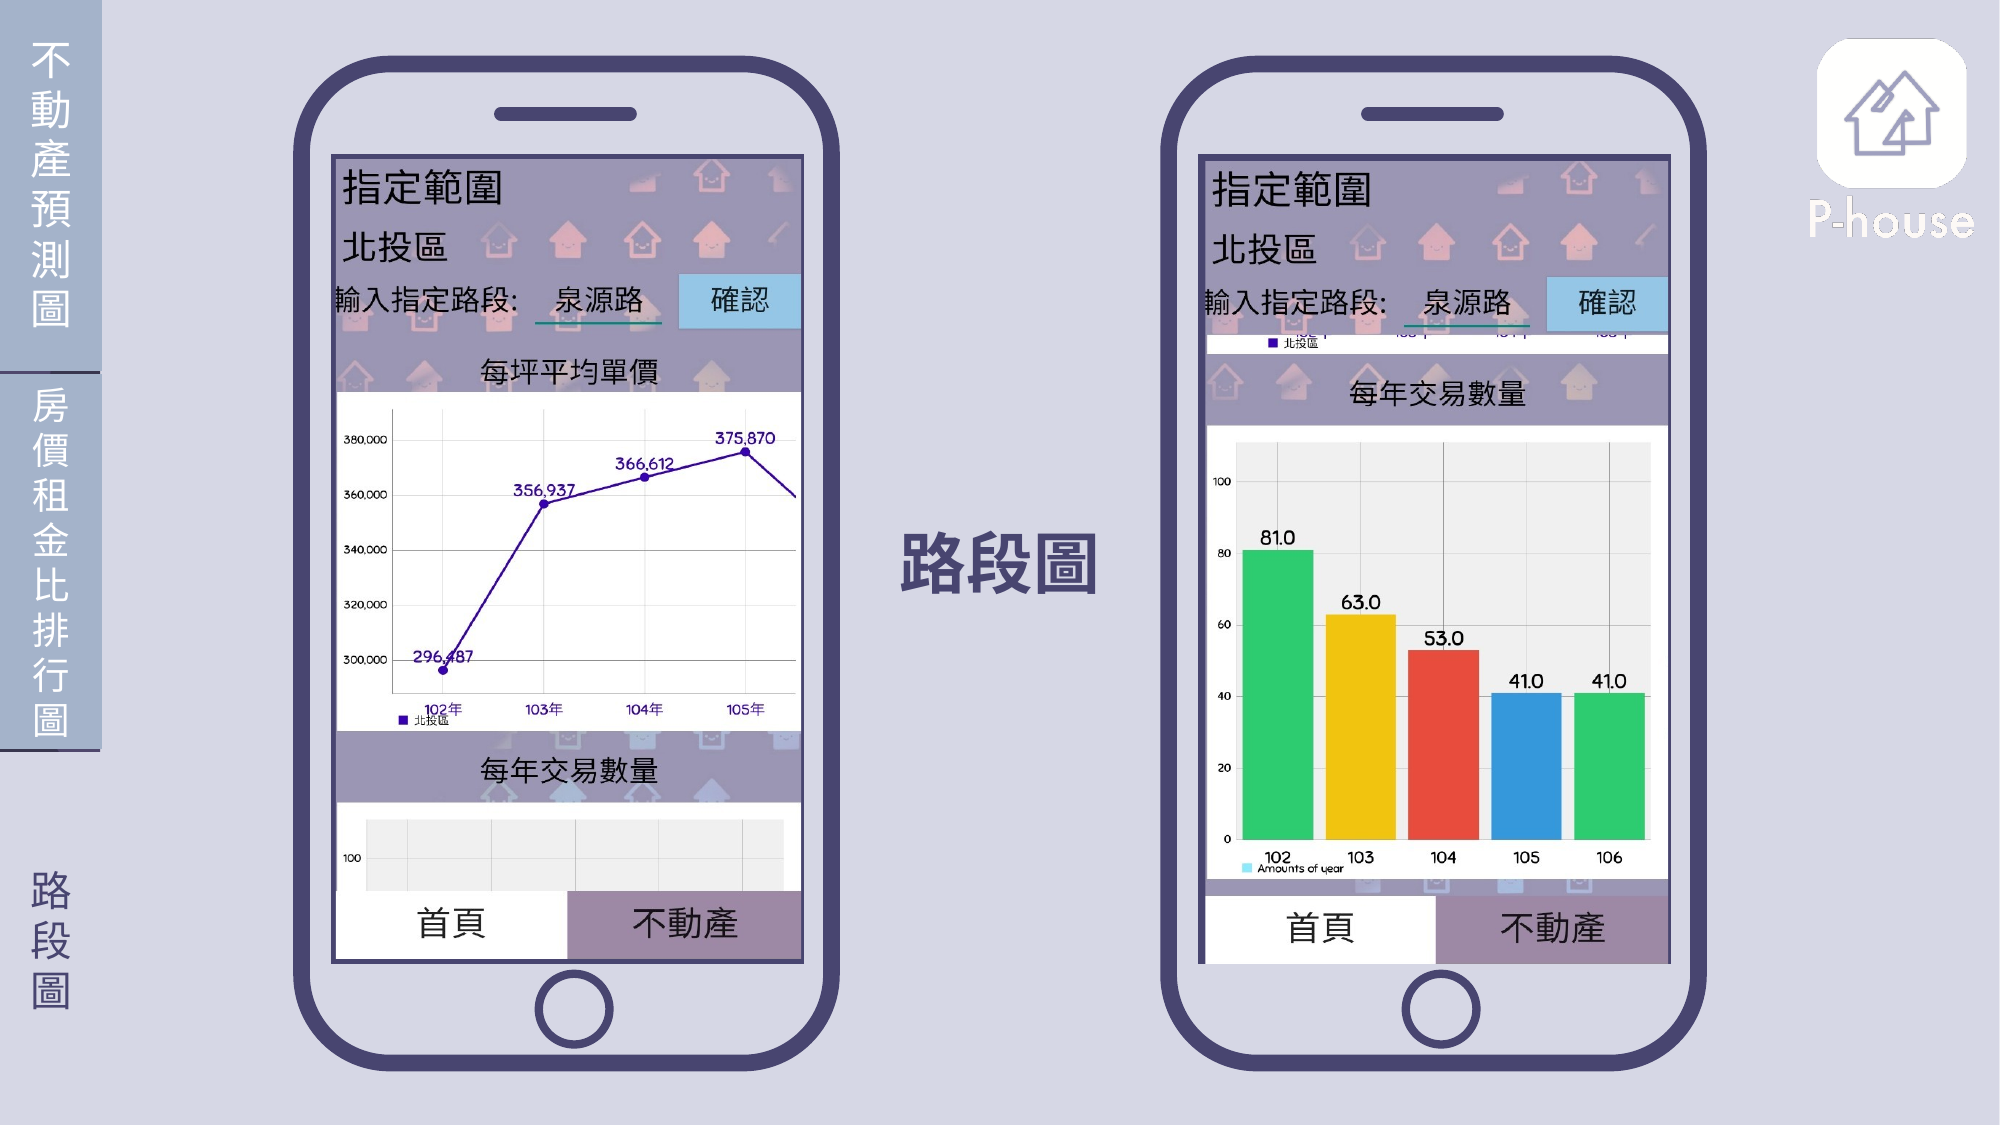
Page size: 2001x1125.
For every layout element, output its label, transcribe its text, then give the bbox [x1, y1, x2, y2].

picture [335, 159, 802, 959]
text_box 不動產預測圖 [0, 0, 102, 371]
text_box 房價租金比排行圖 [0, 374, 102, 749]
picture [1205, 161, 1669, 964]
text_box 路段圖 [0, 752, 102, 1125]
text_box 路段圖 [871, 514, 1129, 611]
picture [1784, 32, 1995, 243]
text_box [101, 0, 2000, 1125]
